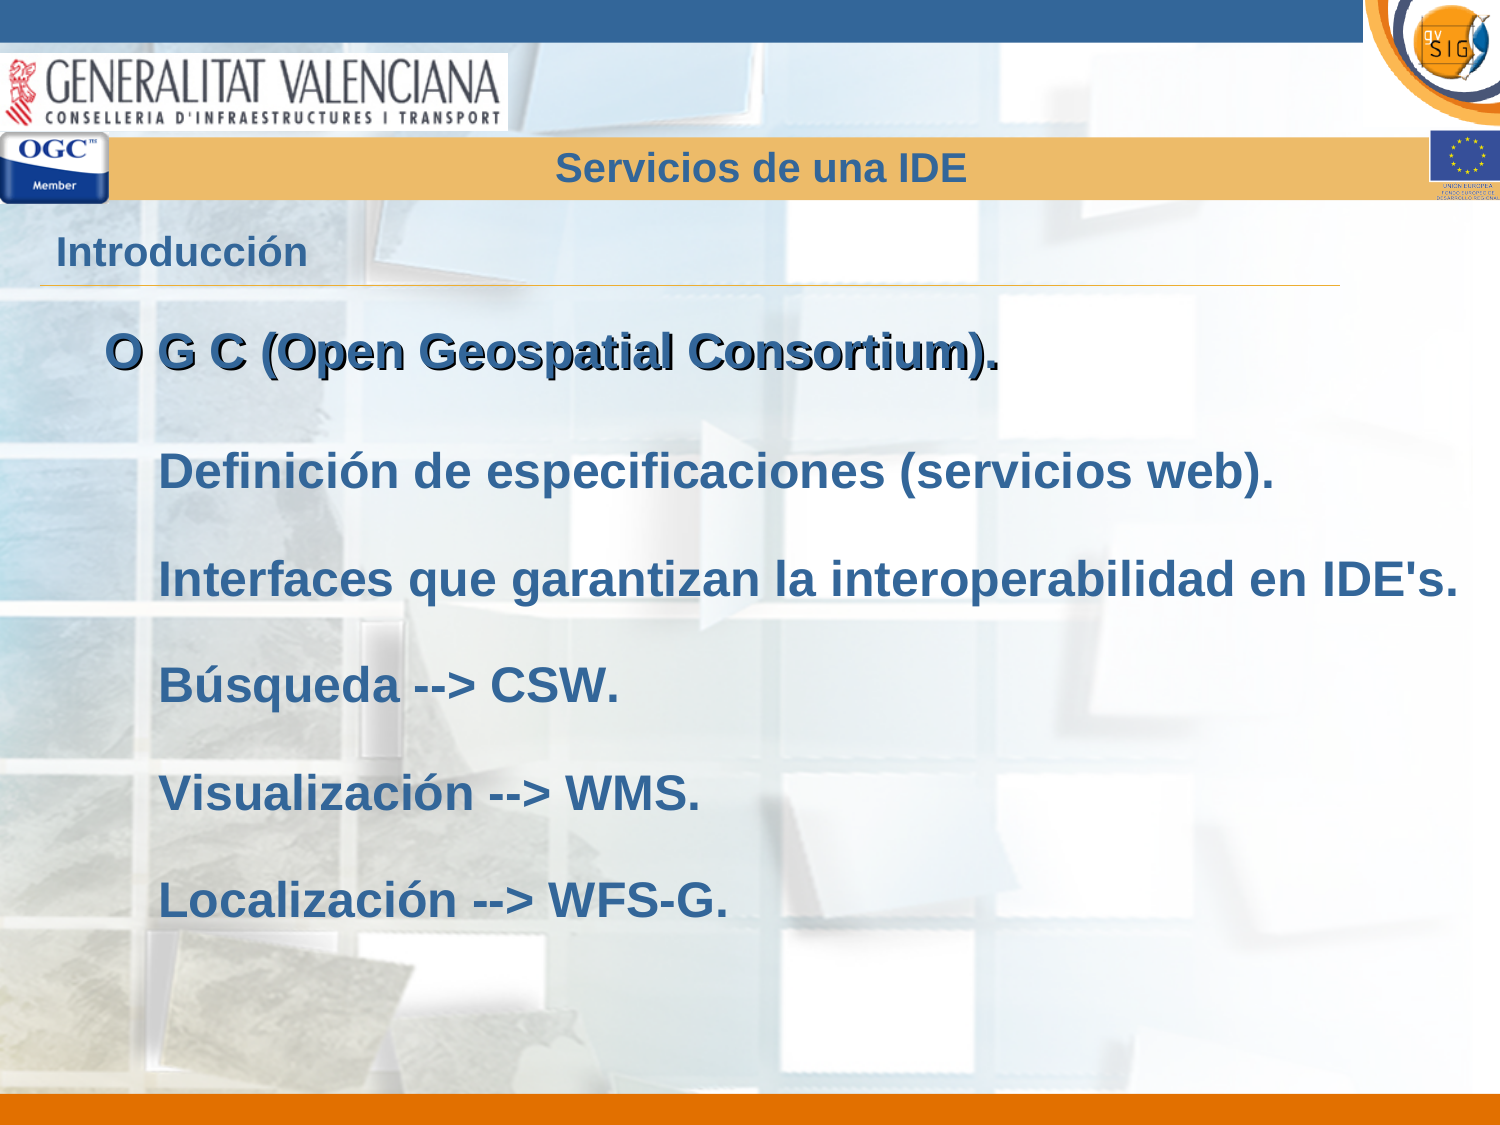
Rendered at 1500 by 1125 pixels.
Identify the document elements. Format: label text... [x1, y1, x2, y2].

picture [0, 53, 508, 131]
text_box Introducción [40, 222, 1196, 286]
picture [1363, 0, 1500, 127]
picture [0, 132, 109, 204]
picture [1429, 129, 1500, 200]
text_box Definición de especificaciones (servicios web). Interfaces que garantizan la interoperabilidad en IDE's. Búsqueda --> CSW. Visualización --> WMS. Localización --> WFS-G. [129, 438, 1500, 1004]
text_box Servicios de una IDE [145, 146, 1389, 202]
text_box O G C (Open Geospatial Consortium). [89, 317, 1124, 391]
